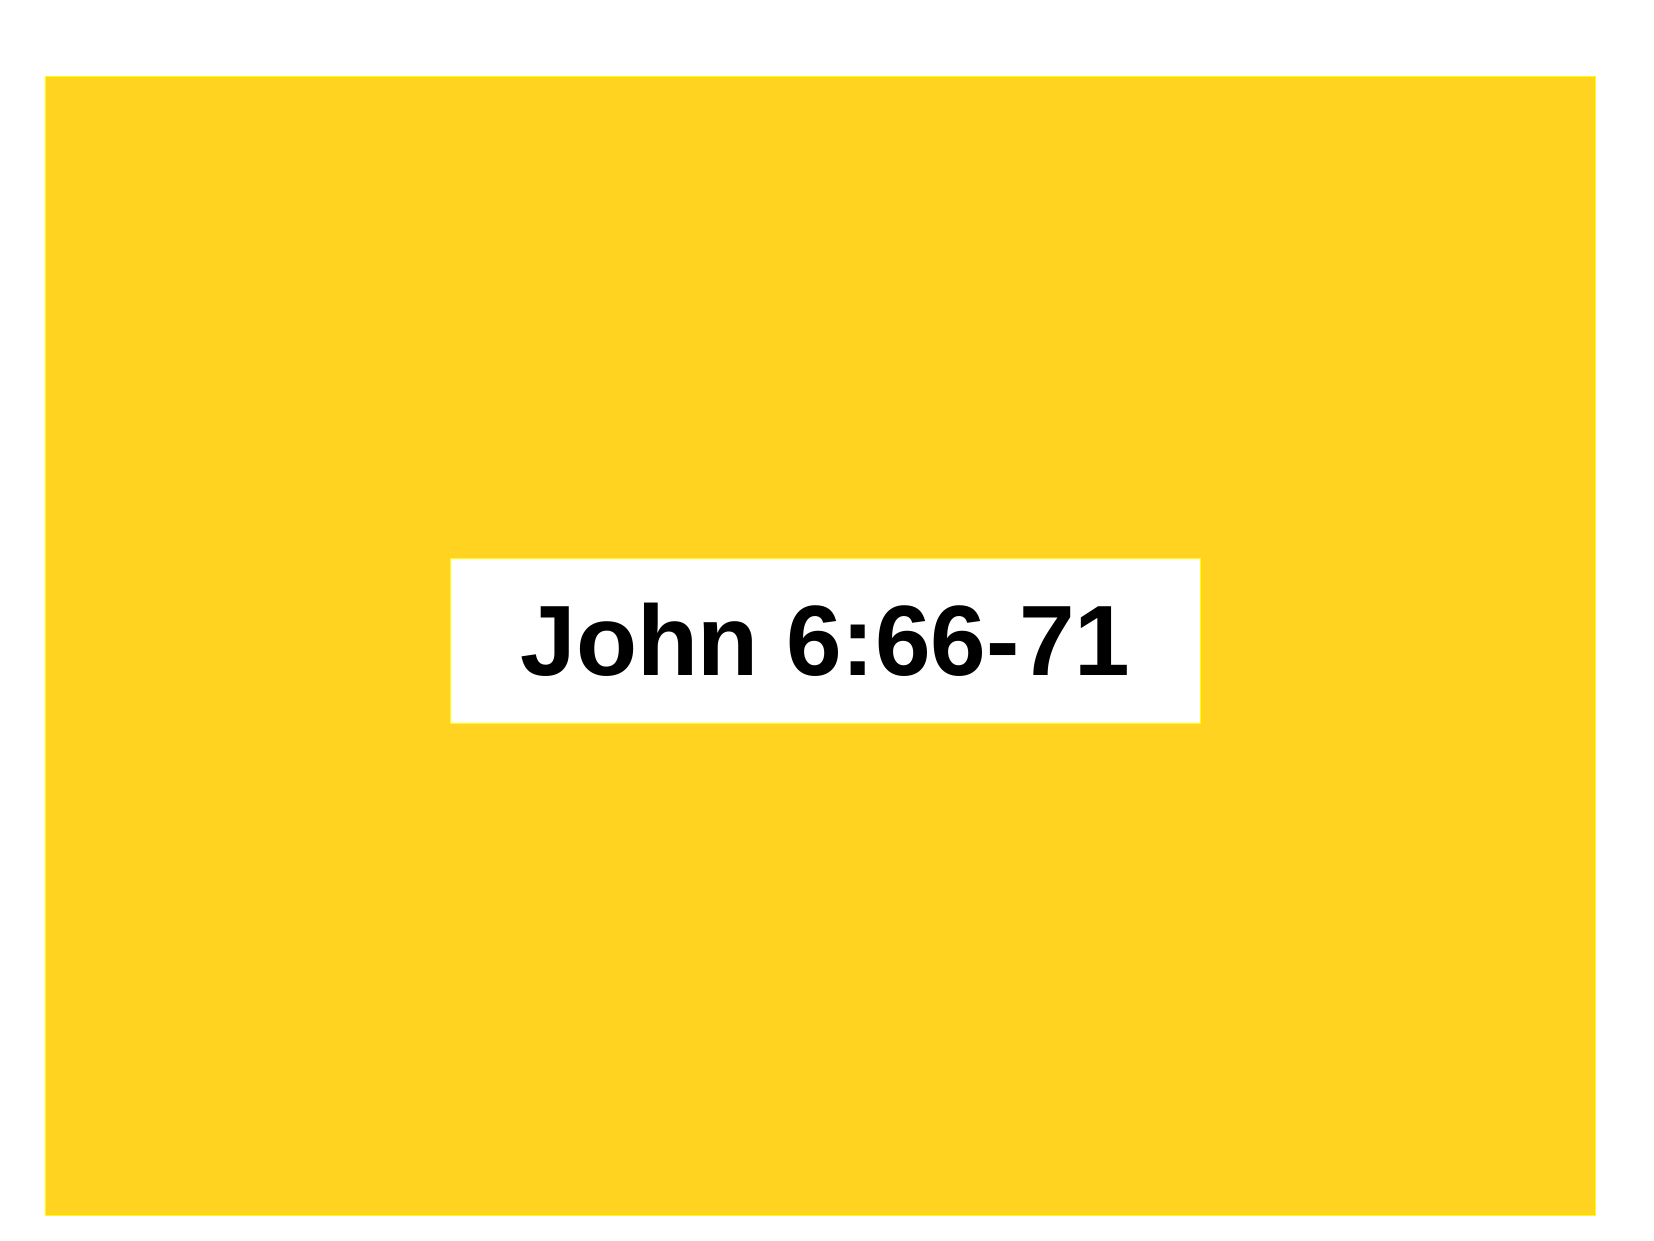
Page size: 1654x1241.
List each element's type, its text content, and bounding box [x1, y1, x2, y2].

text_box John 6:66-71 [450, 558, 1201, 724]
text_box [45, 76, 1596, 1216]
